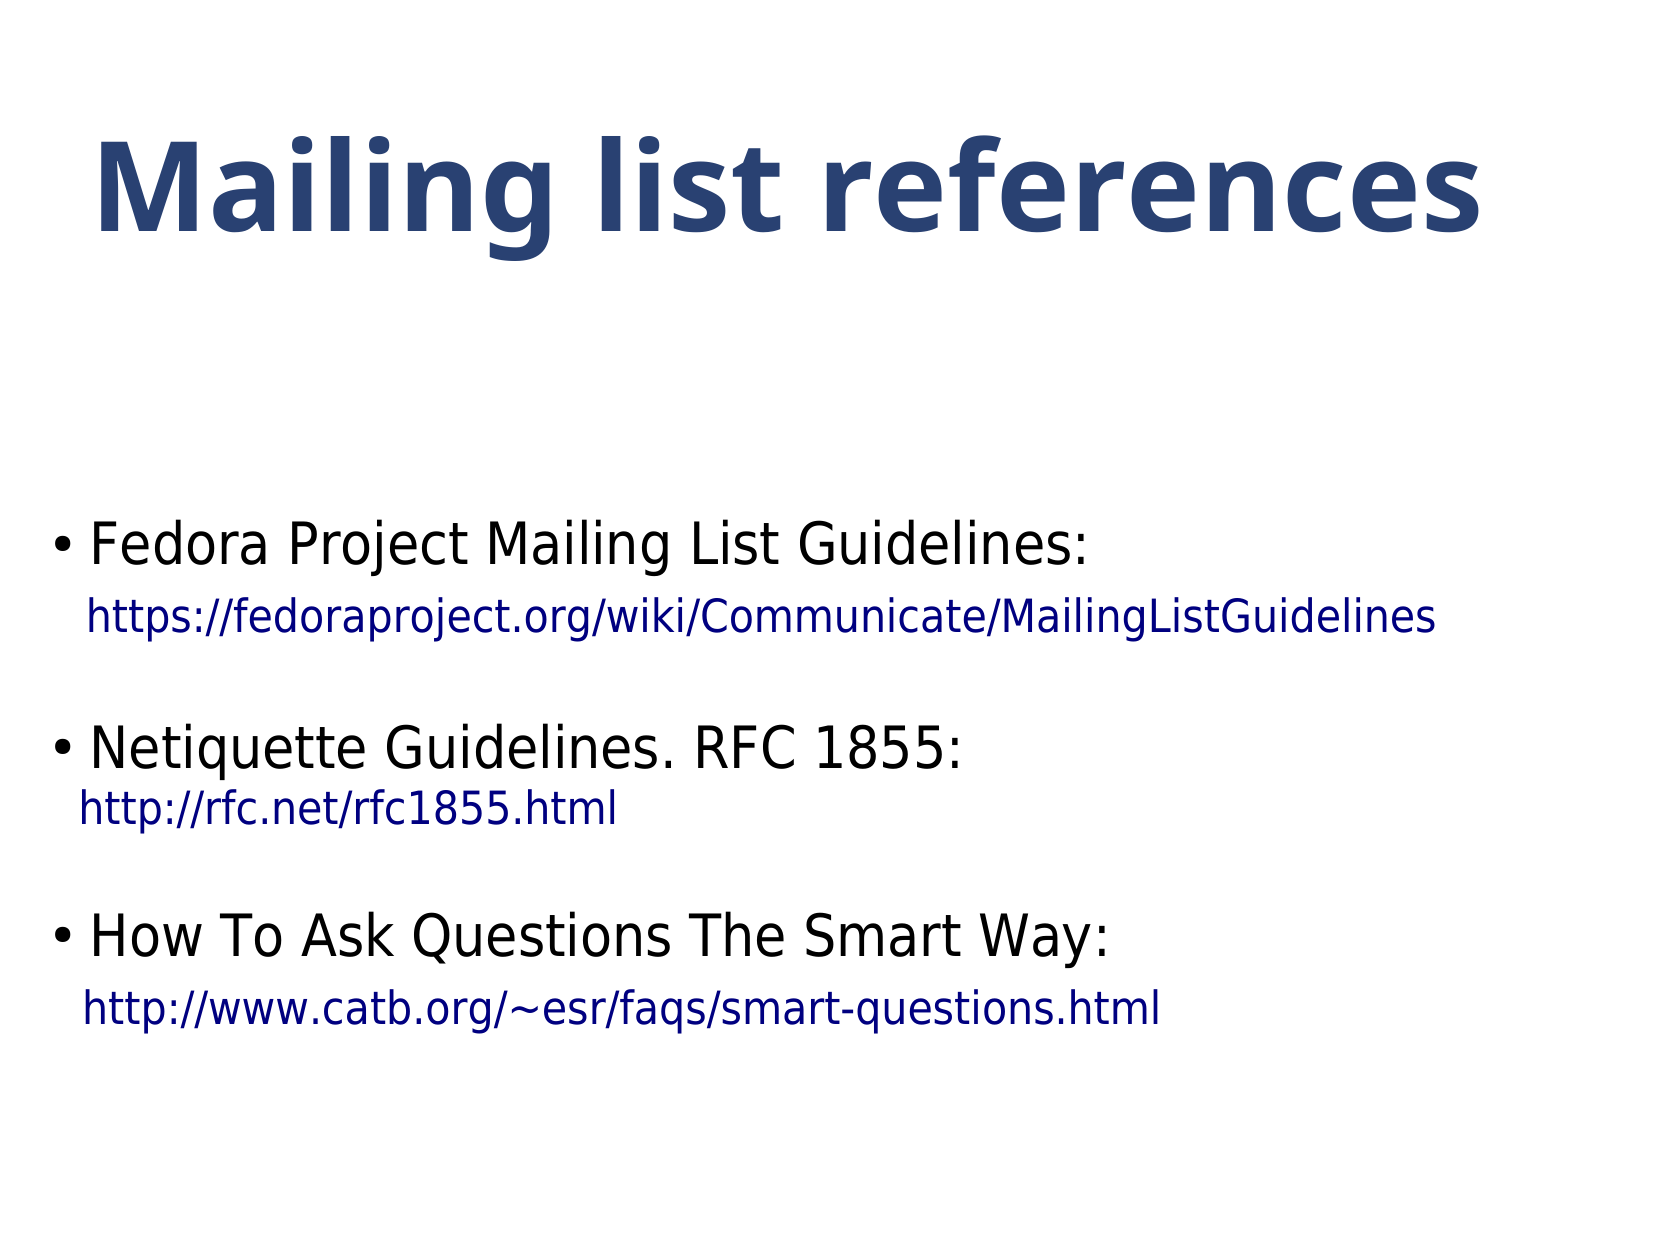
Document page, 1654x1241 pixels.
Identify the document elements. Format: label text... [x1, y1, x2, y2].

text_box Fedora Project Mailing List Guidelines: https://fedoraproject.org/wiki/Communicate/MailingListGuidelines Netiquette Guidelines. RFC 1855: http://rfc.net/rfc1855.html How To Ask Questions The Smart Way: http://www.catb.org/~esr/faqs/smart-questions.html [37, 435, 1654, 1049]
text_box Mailing list references [75, 90, 1501, 435]
